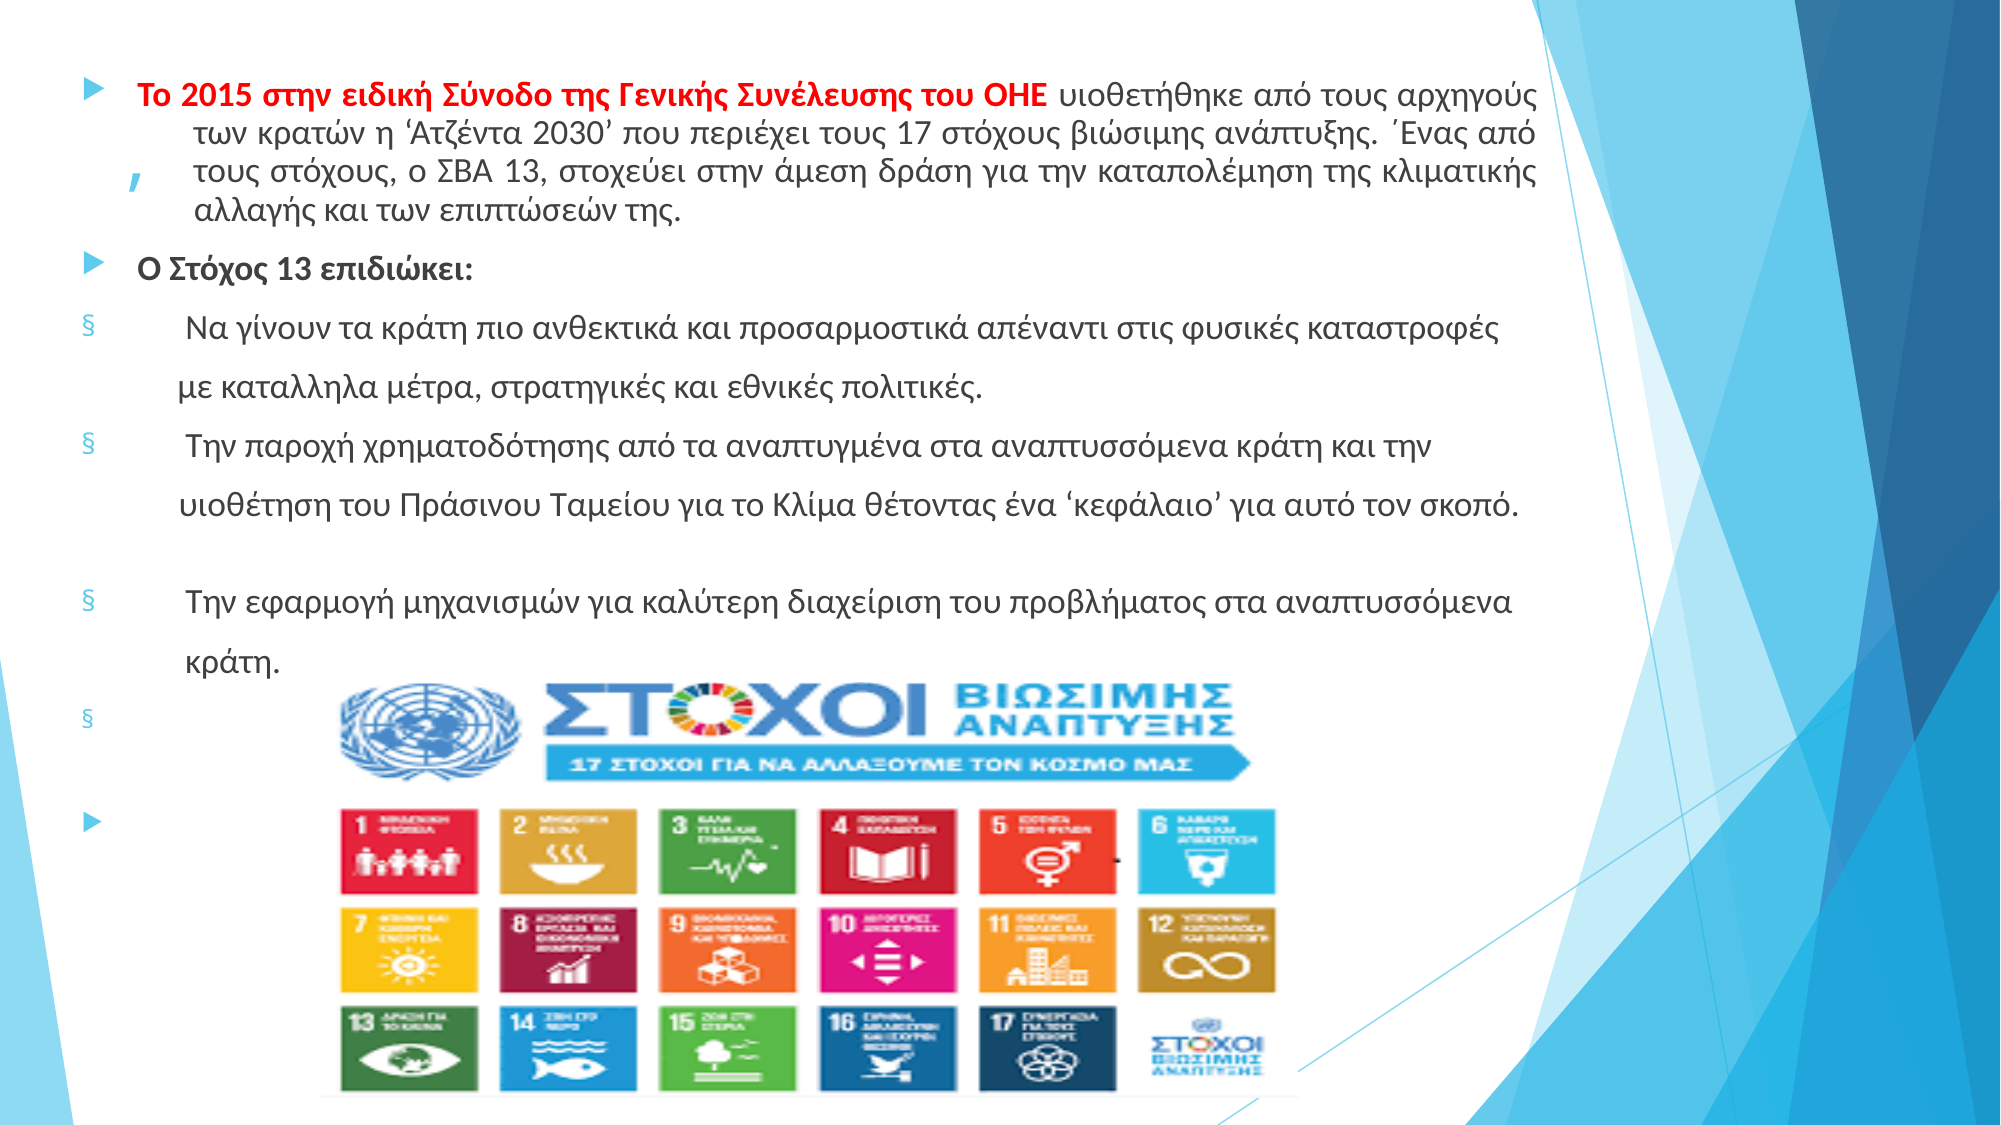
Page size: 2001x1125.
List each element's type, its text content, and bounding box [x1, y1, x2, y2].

list Το 2015 στην ειδική Σύνοδο της Γενικής Συνέλευσης του ΟΗΕ υιοθετήθηκε από τους αρχηγούς των κρατών η ‘Ατζέντα 2030’ που περιέχει τους 17 στόχους βιώσιμης ανάπτυξης. ΄Ενας από τους στόχους, ο ΣΒΑ 13, στοχεύει στην άμεση δράση για την καταπολέμηση της κλιματικής αλλαγής και των επιπτώσεών της. Ο Στόχος 13 επιδιώκει: Να γίνουν τα κράτη πιο ανθεκτικά και προσαρμοστικά απέναντι στις φυσικές καταστροφές με καταλληλα μέτρα, στρατηγικές και εθνικές πολιτικές. Την παροχή χρηματοδότησης από τα αναπτυγμένα στα αναπτυσσόμενα κράτη και την υιοθέτηση του Πράσινου Ταμείου για το Κλίμα θέτοντας ένα ‘κεφάλαιο’ για αυτό τον σκοπό. Την εφαρμογή μηχανισμών για καλύτερη διαχείριση του προβλήματος στα αναπτυσσόμενα κράτη. [66, 68, 1553, 1087]
picture [321, 682, 1298, 1098]
